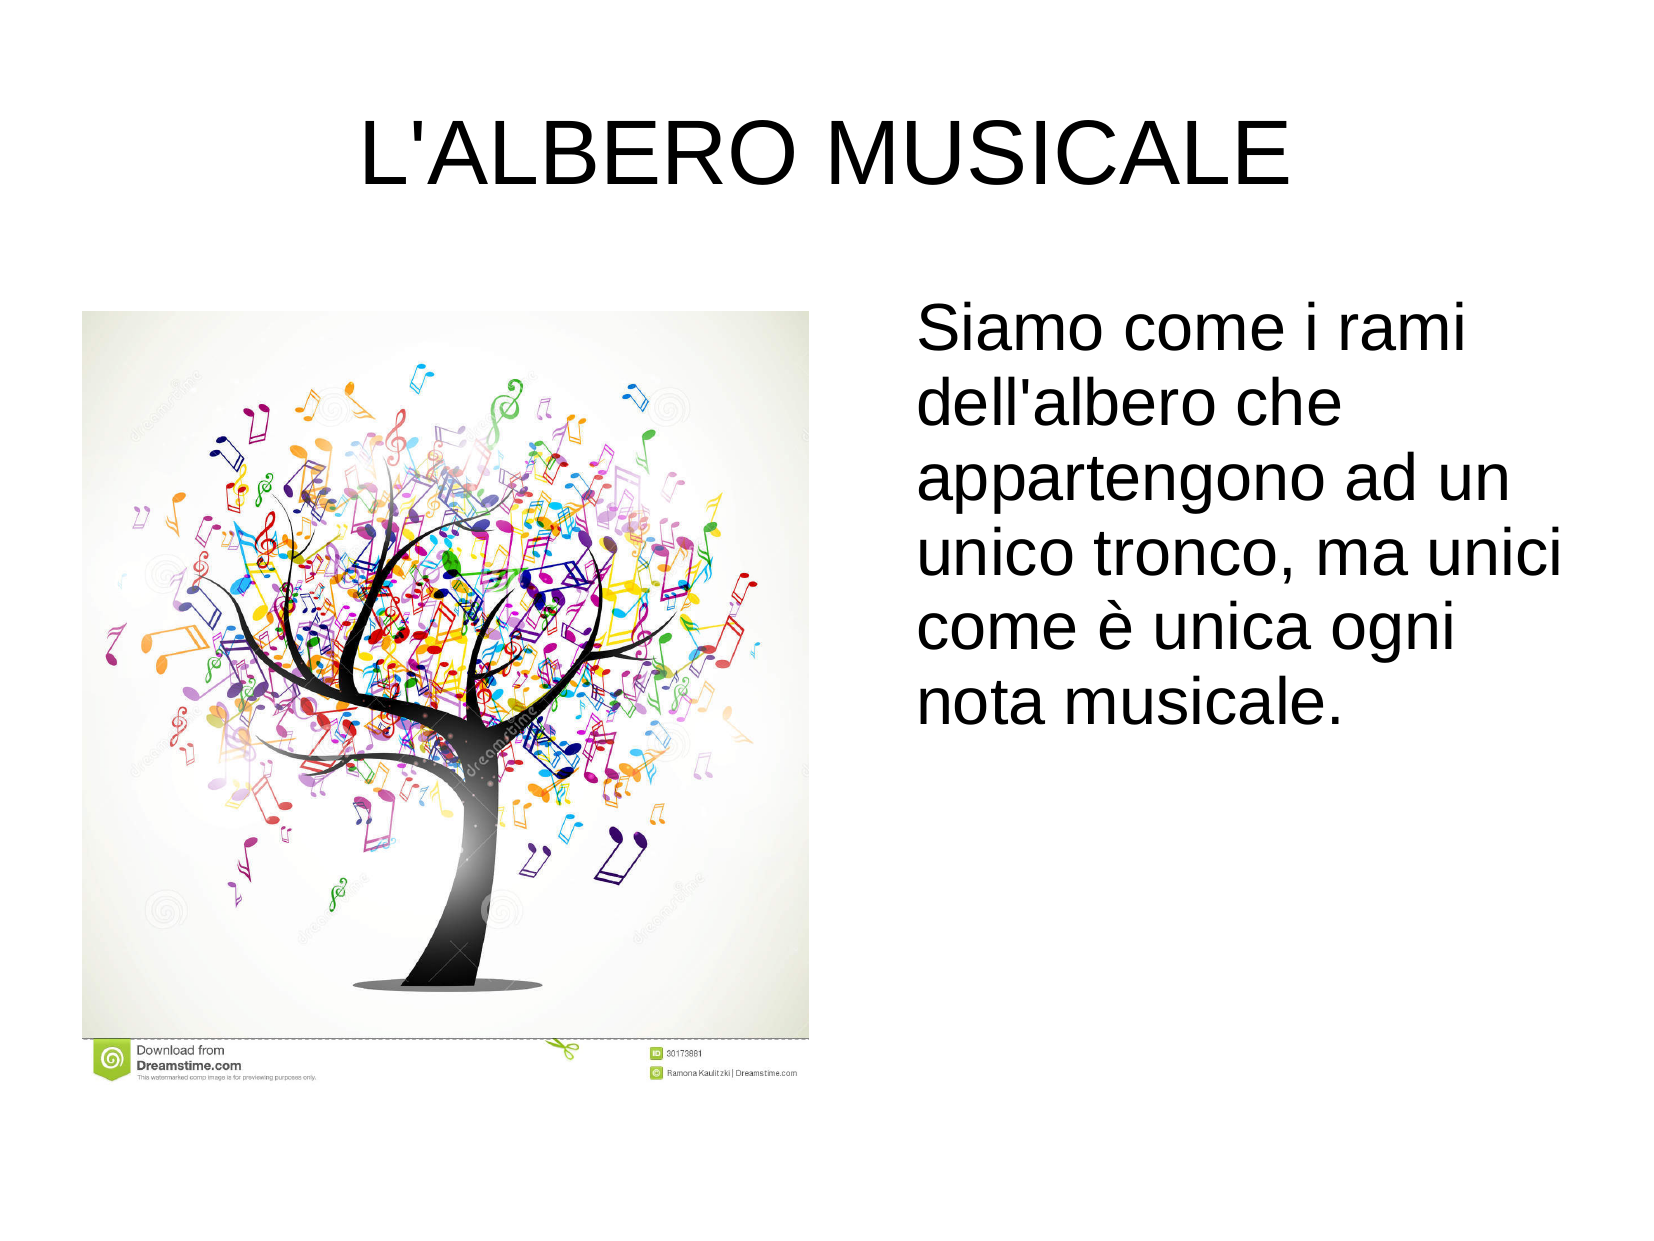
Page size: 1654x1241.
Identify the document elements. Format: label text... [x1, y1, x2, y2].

list Siamo come i rami dell'albero che appartengono ad un unico tronco, ma unici come è unica ogni nota musicale. [845, 290, 1572, 1109]
title L'ALBERO MUSICALE [82, 49, 1571, 257]
picture [82, 311, 809, 1088]
